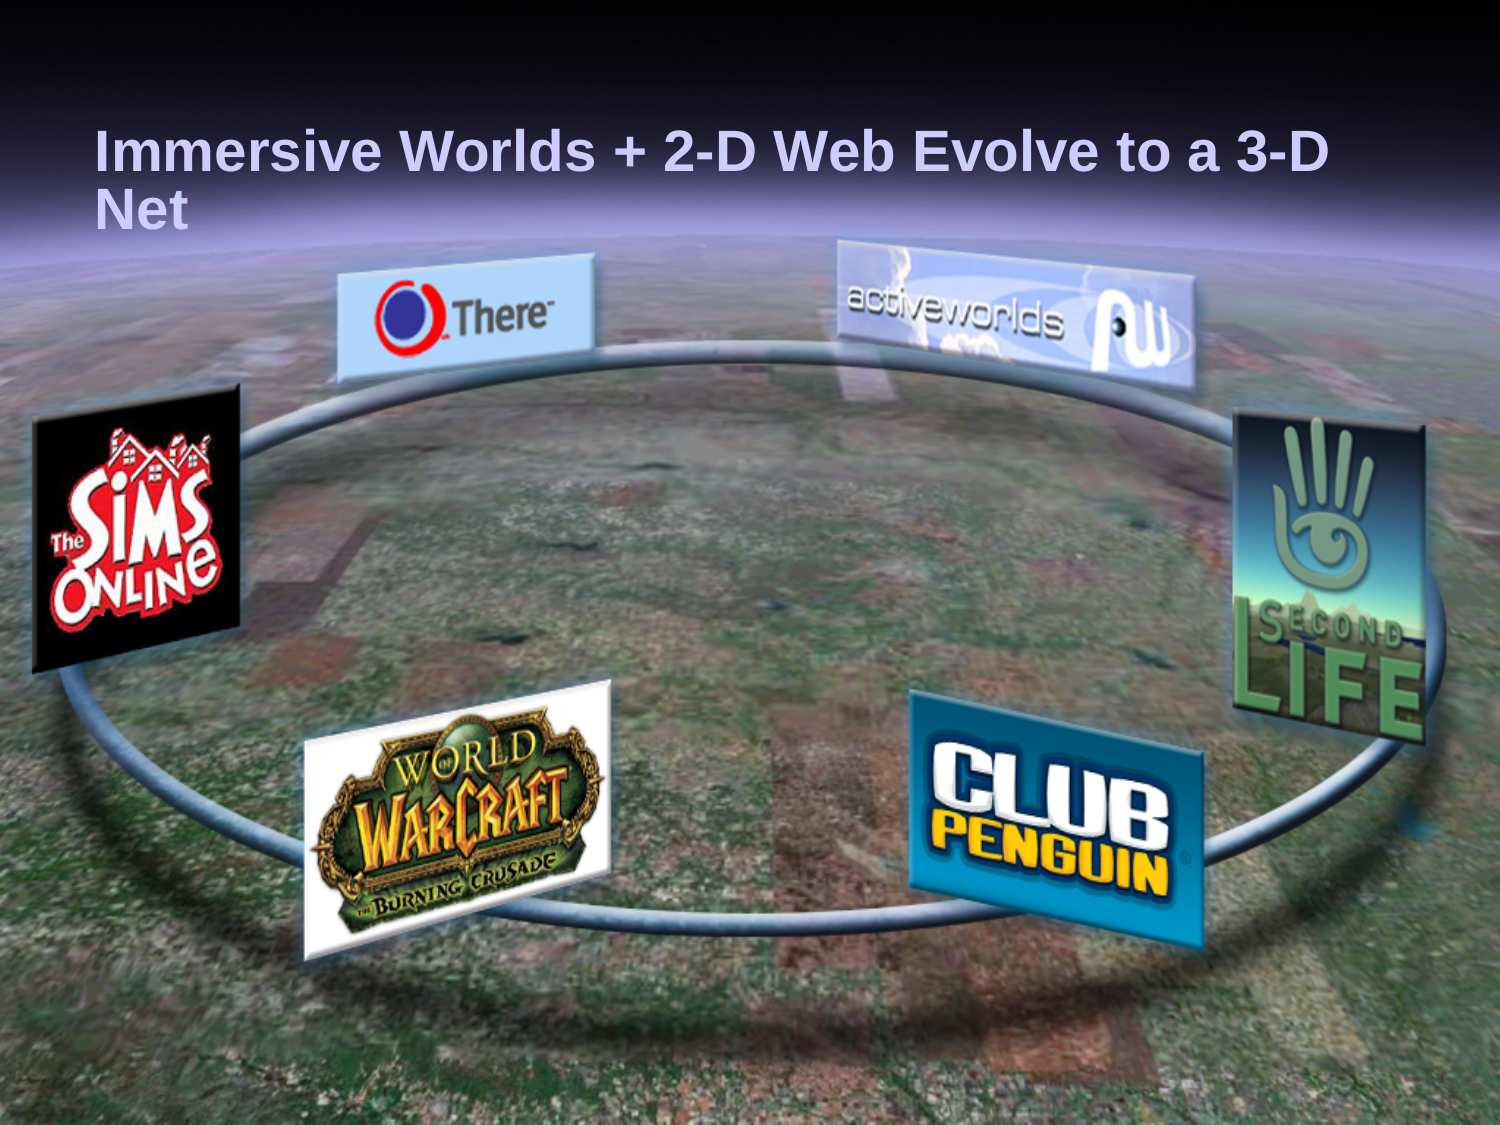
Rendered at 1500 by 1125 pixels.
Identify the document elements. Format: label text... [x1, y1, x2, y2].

picture [0, 0, 1500, 1125]
title Immersive Worlds + 2-D Web Evolve to a 3-D Net [79, 116, 1433, 259]
